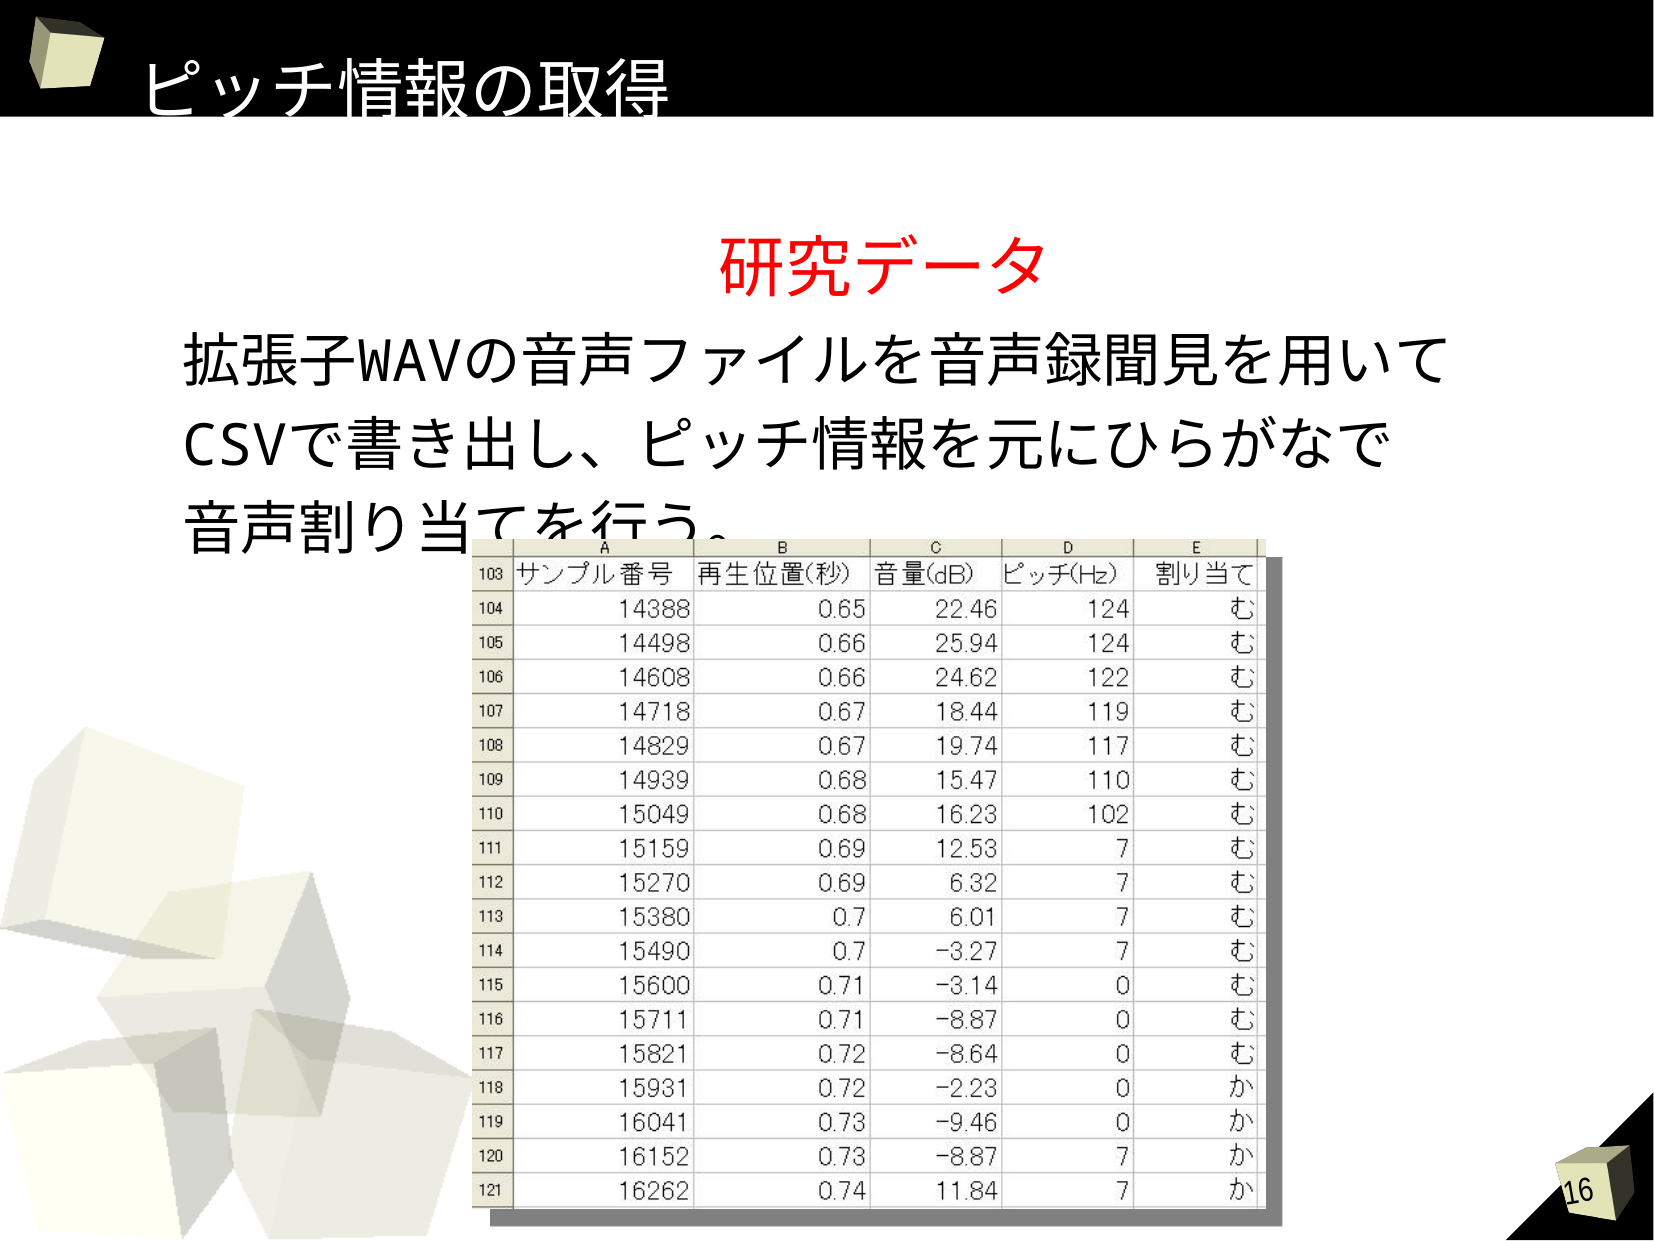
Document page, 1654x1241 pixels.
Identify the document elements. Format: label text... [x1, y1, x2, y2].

text_box 研究データ [531, 206, 1241, 296]
text_box 拡張子WAVの音声ファイルを音声録聞見を用いてCSVで書き出し、ピッチ情報を元にひらがなで 音声割り当てを行う。 [167, 306, 1506, 510]
picture [0, 540, 1267, 1241]
text_box ピッチ情報の取得 [122, 29, 686, 125]
